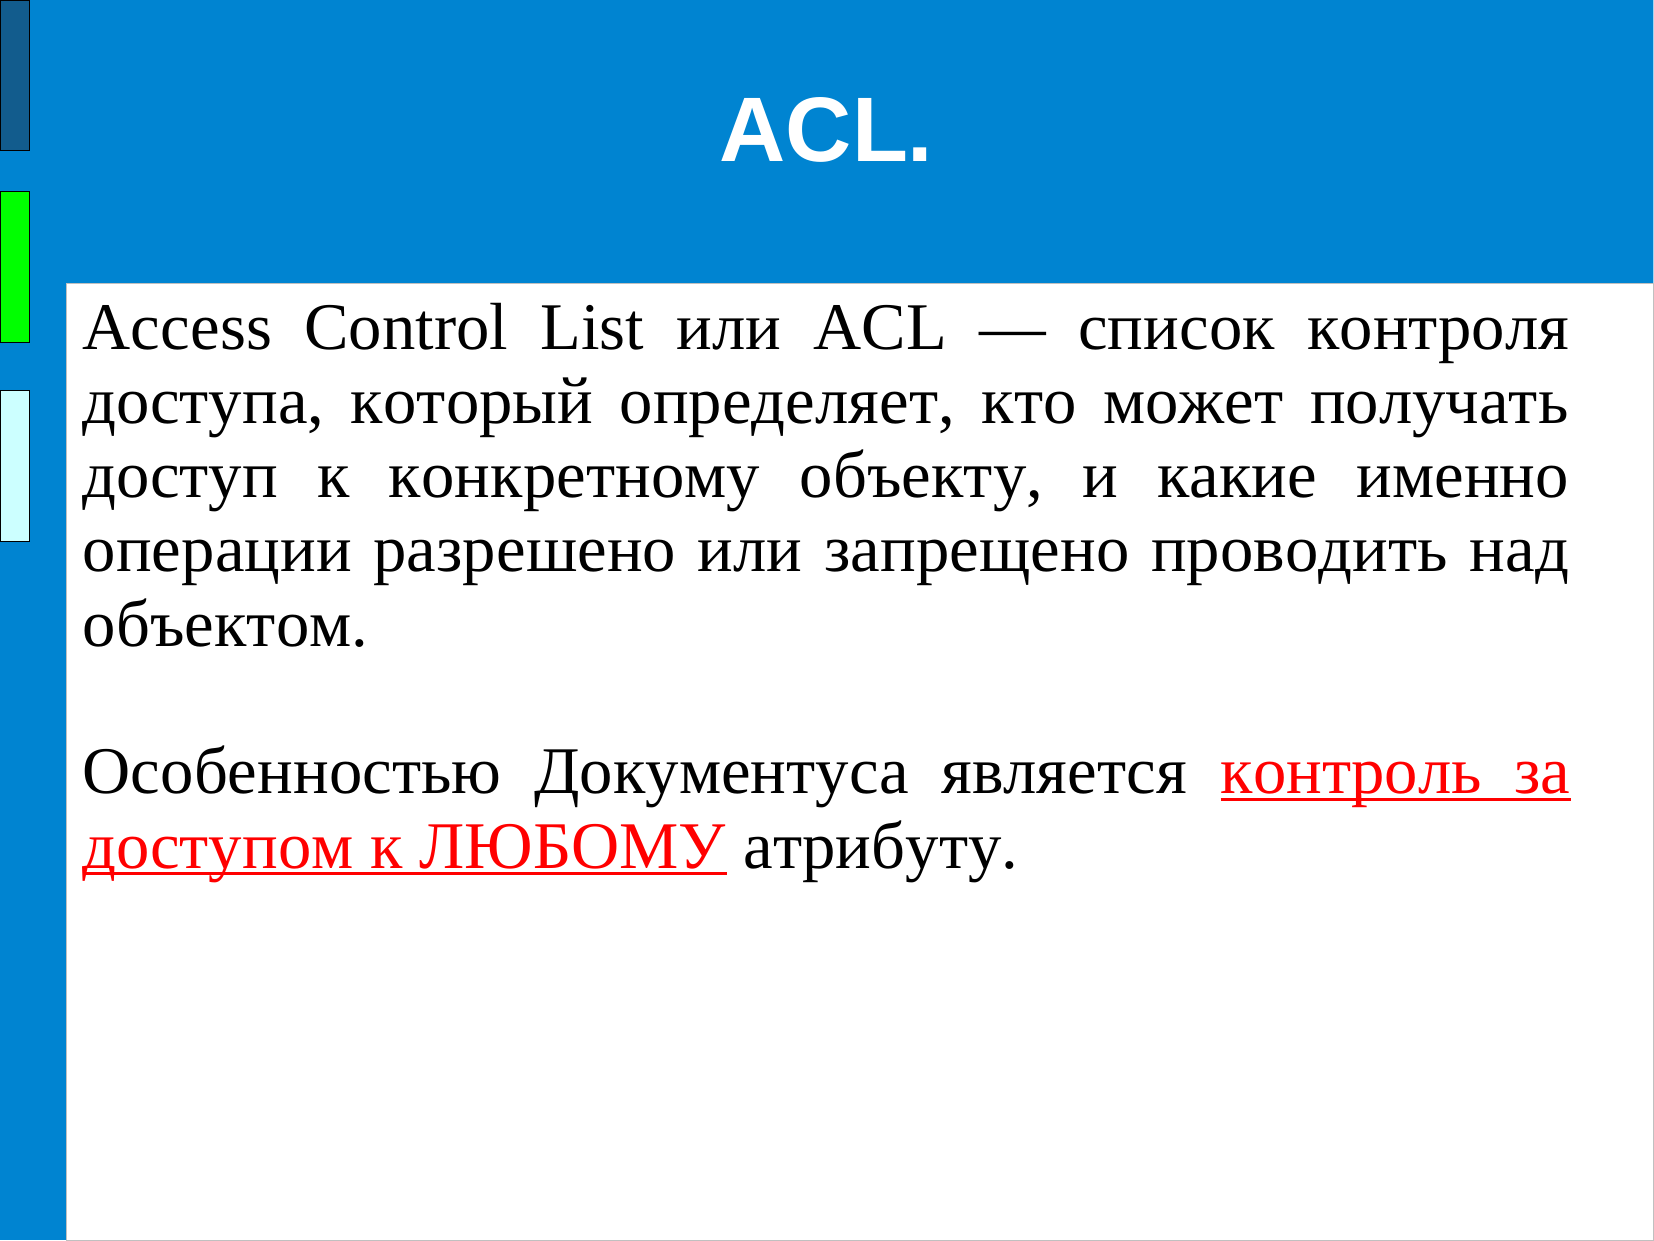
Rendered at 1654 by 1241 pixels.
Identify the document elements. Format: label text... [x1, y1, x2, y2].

subtitle Access Control List или ACL — список контроля доступа, который определяет, кто может получать доступ к конкретному объекту, и какие именно операции разрешено или запрещено проводить над объектом. Особенностью Документуса является контроль за доступом к ЛЮБОМУ атрибуту. [82, 290, 1571, 1109]
title ACL. [82, 25, 1571, 233]
